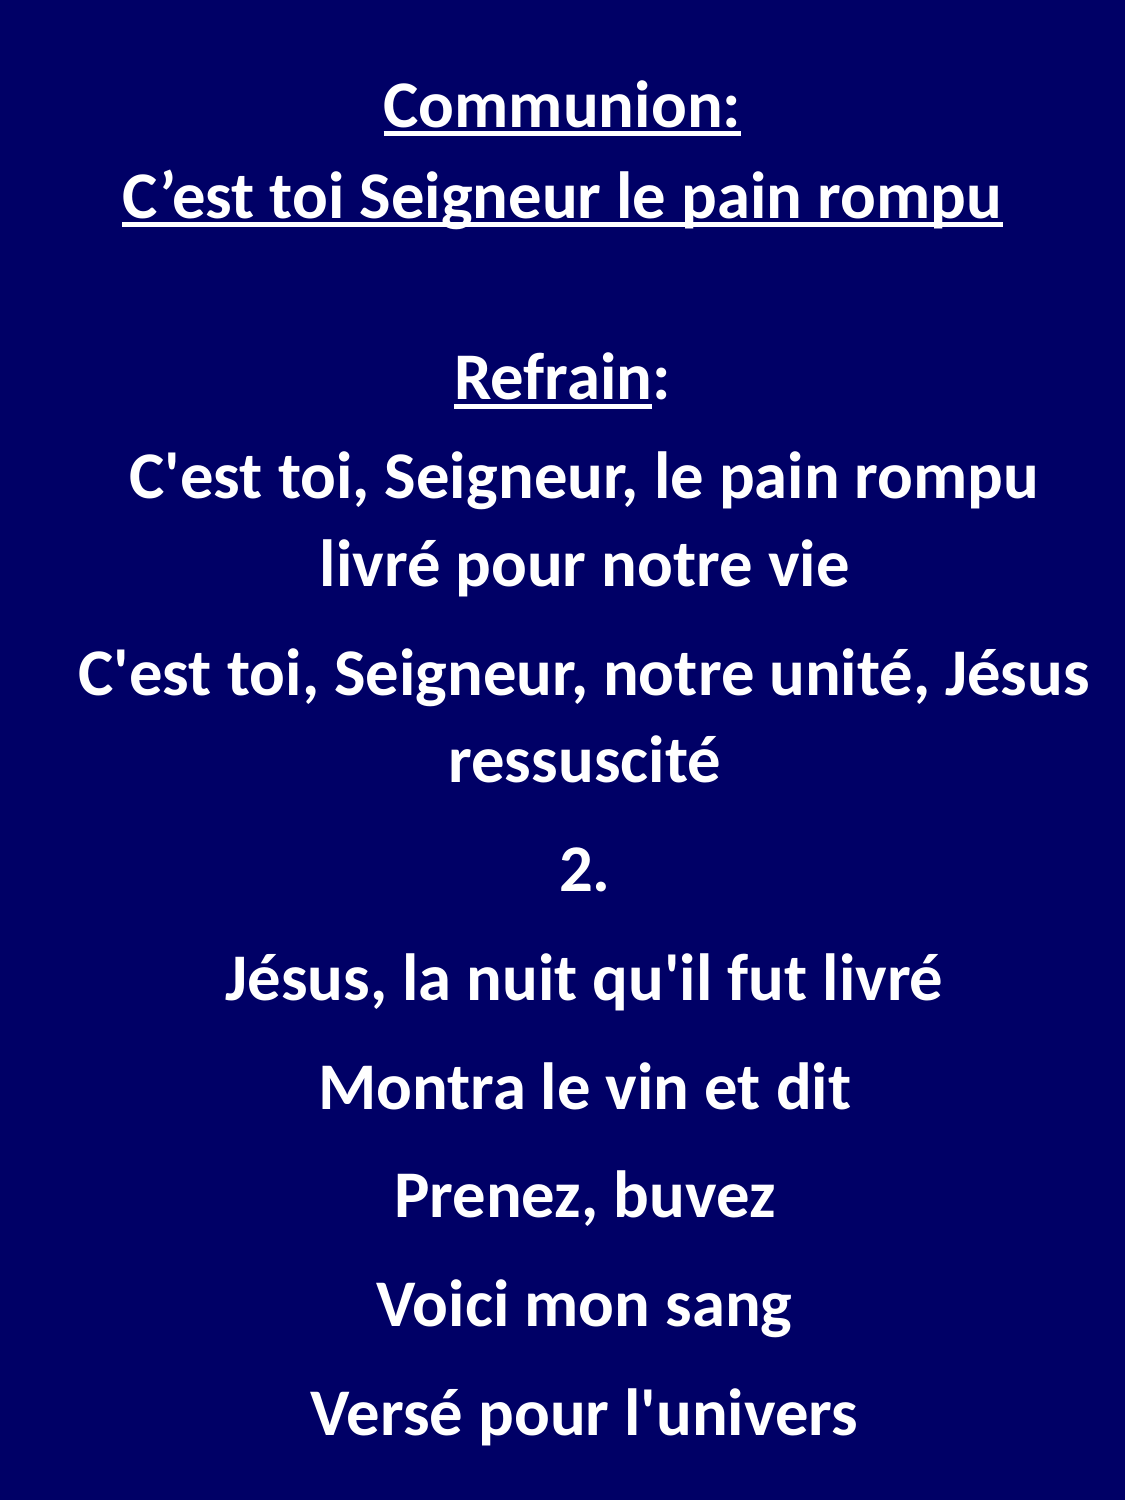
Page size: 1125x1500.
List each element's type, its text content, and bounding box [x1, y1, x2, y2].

text_box Communion: C’est toi Seigneur le pain rompu Refrain: C'est toi, Seigneur, le pain rompu livré pour notre vie C'est toi, Seigneur, notre unité, Jésus ressuscité 2. Jésus, la nuit qu'il fut livré Montra le vin et dit Prenez, buvez Voici mon sang Versé pour l'univers [13, 44, 1112, 1471]
